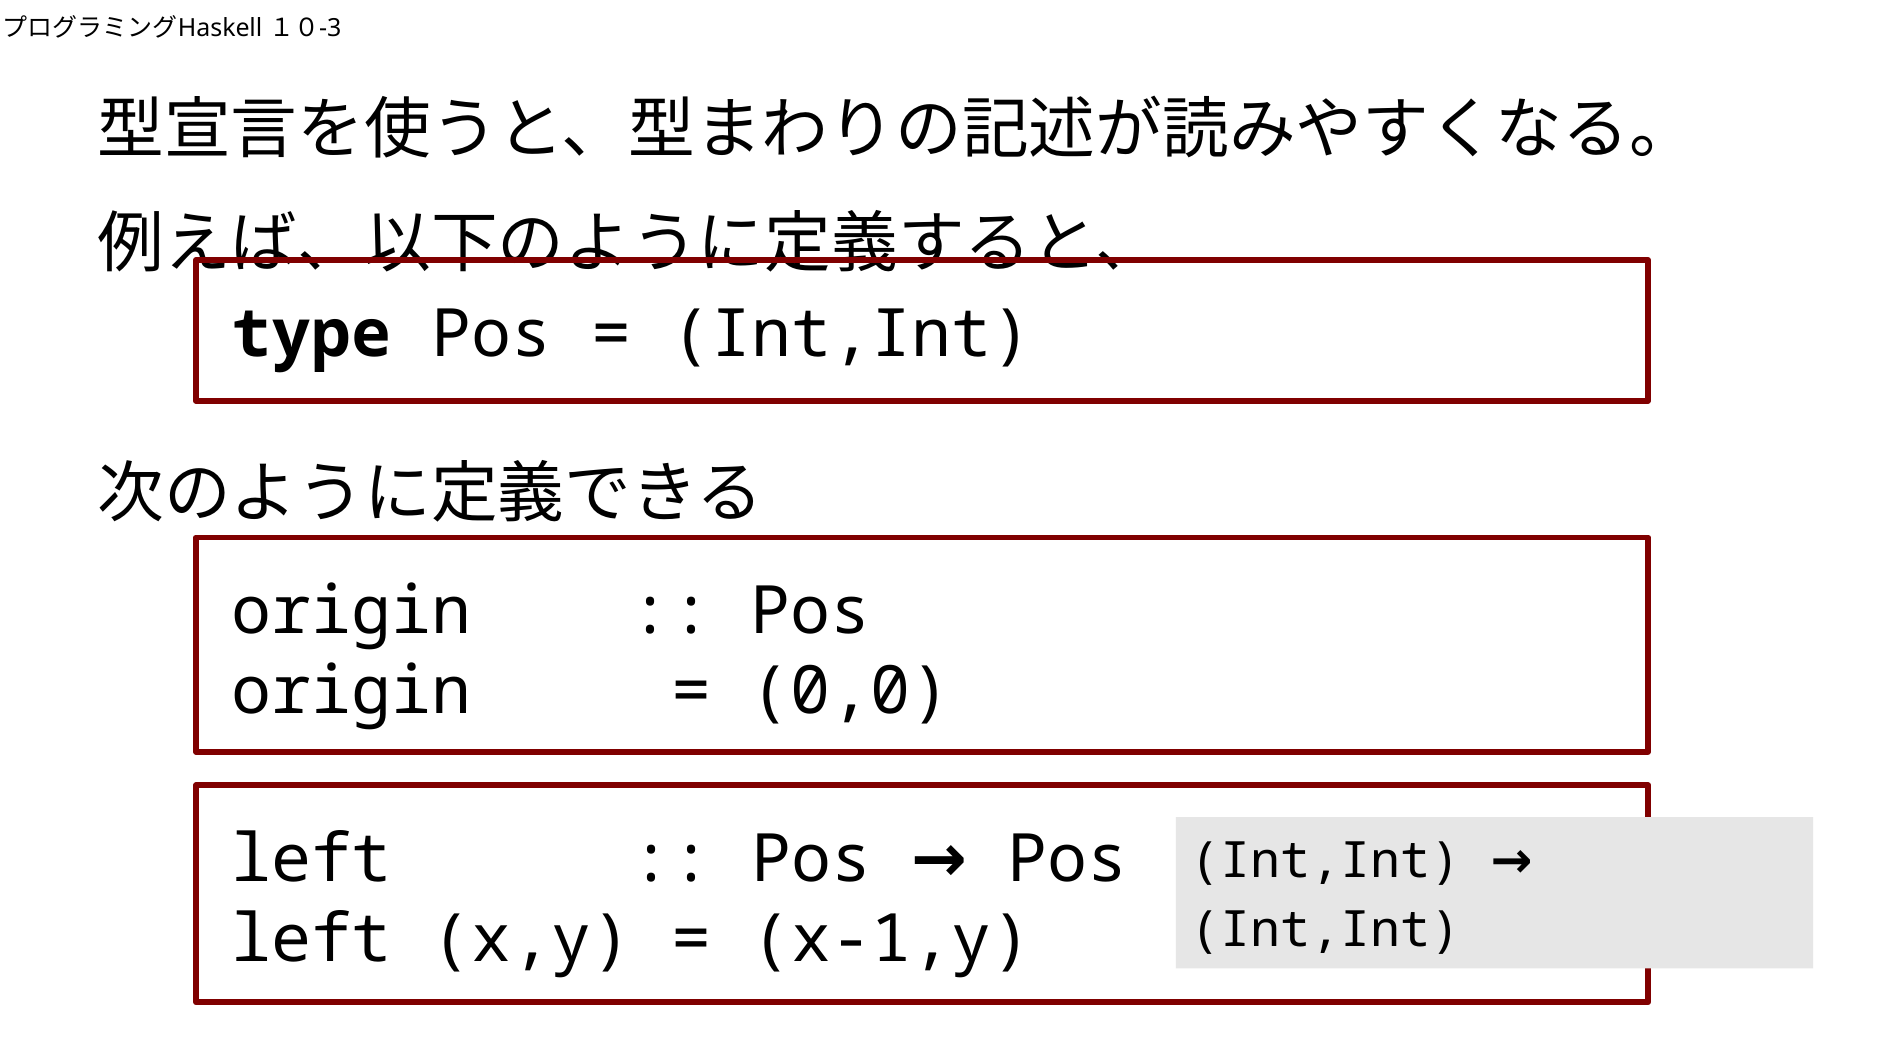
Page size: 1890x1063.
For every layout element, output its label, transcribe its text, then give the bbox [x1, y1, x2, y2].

text_box left :: Pos → Pos left (x,y) = (x-1,y) [195, 785, 1649, 1003]
list 型宣言を使うと、型まわりの記述が読みやすくなる。 例えば、以下のように定義すると、 [94, 71, 1796, 229]
text_box origin :: Pos origin = (0,0) [195, 537, 1649, 752]
list 次のように定義できる [94, 435, 1796, 510]
text_box (Int,Int) → (Int,Int) [1175, 817, 1814, 907]
text_box type Pos = (Int,Int) [195, 260, 1649, 401]
